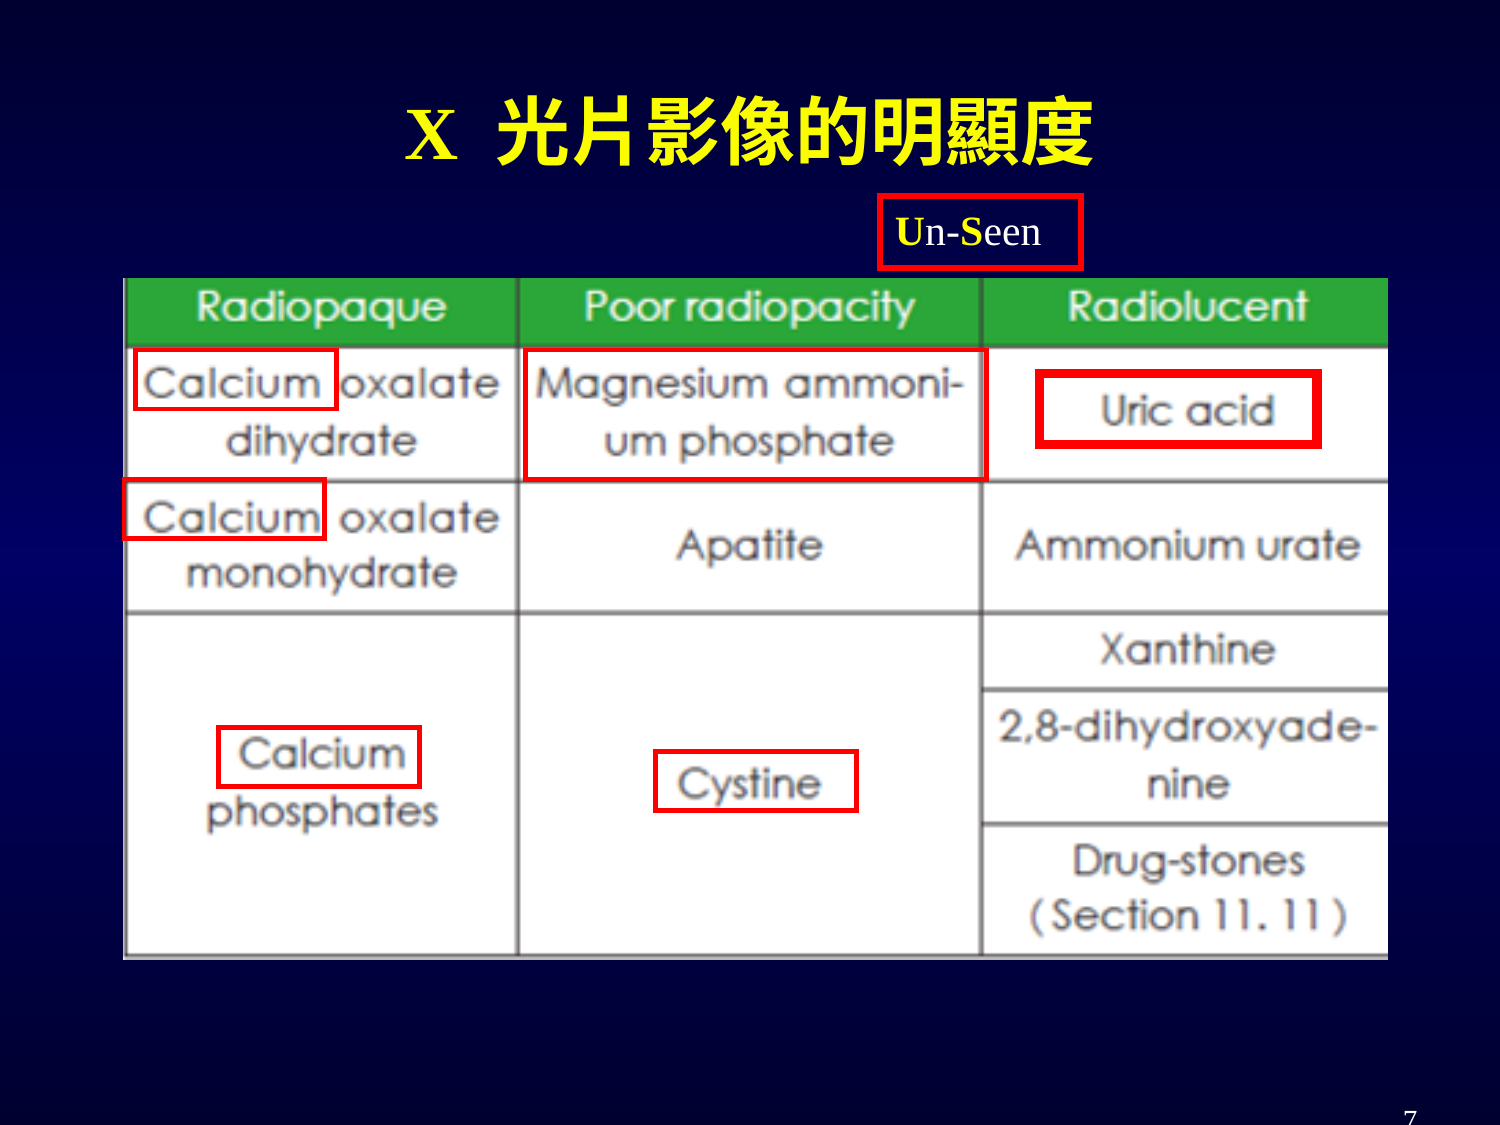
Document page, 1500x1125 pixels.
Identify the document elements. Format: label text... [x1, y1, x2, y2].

text_box Un-Seen [879, 196, 1081, 268]
text_box [1387, 1093, 1491, 1118]
picture [123, 278, 1388, 960]
picture [126, 482, 322, 536]
title X 光片影像的明顯度 [112, 62, 1388, 197]
